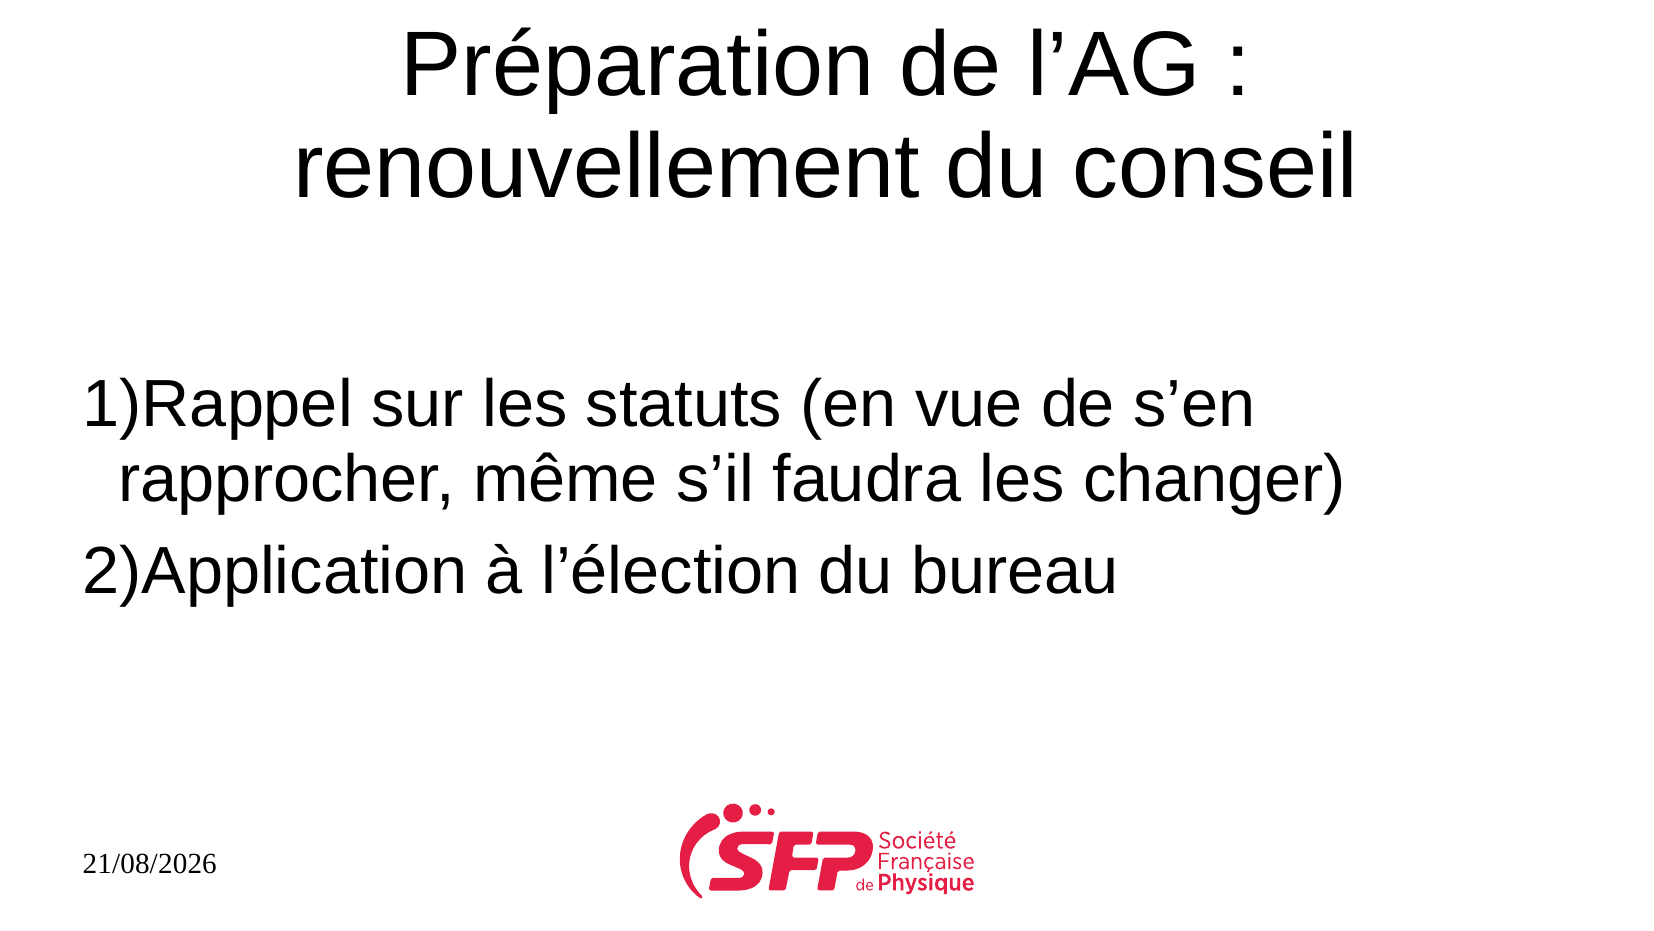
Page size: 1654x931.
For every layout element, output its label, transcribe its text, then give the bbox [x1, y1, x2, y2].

title Préparation de l’AG : renouvellement du conseil [82, 12, 1571, 217]
subtitle Rappel sur les statuts (en vue de s’en rapprocher, même s’il faudra les changer) Application à l’élection du bureau [82, 217, 1571, 758]
